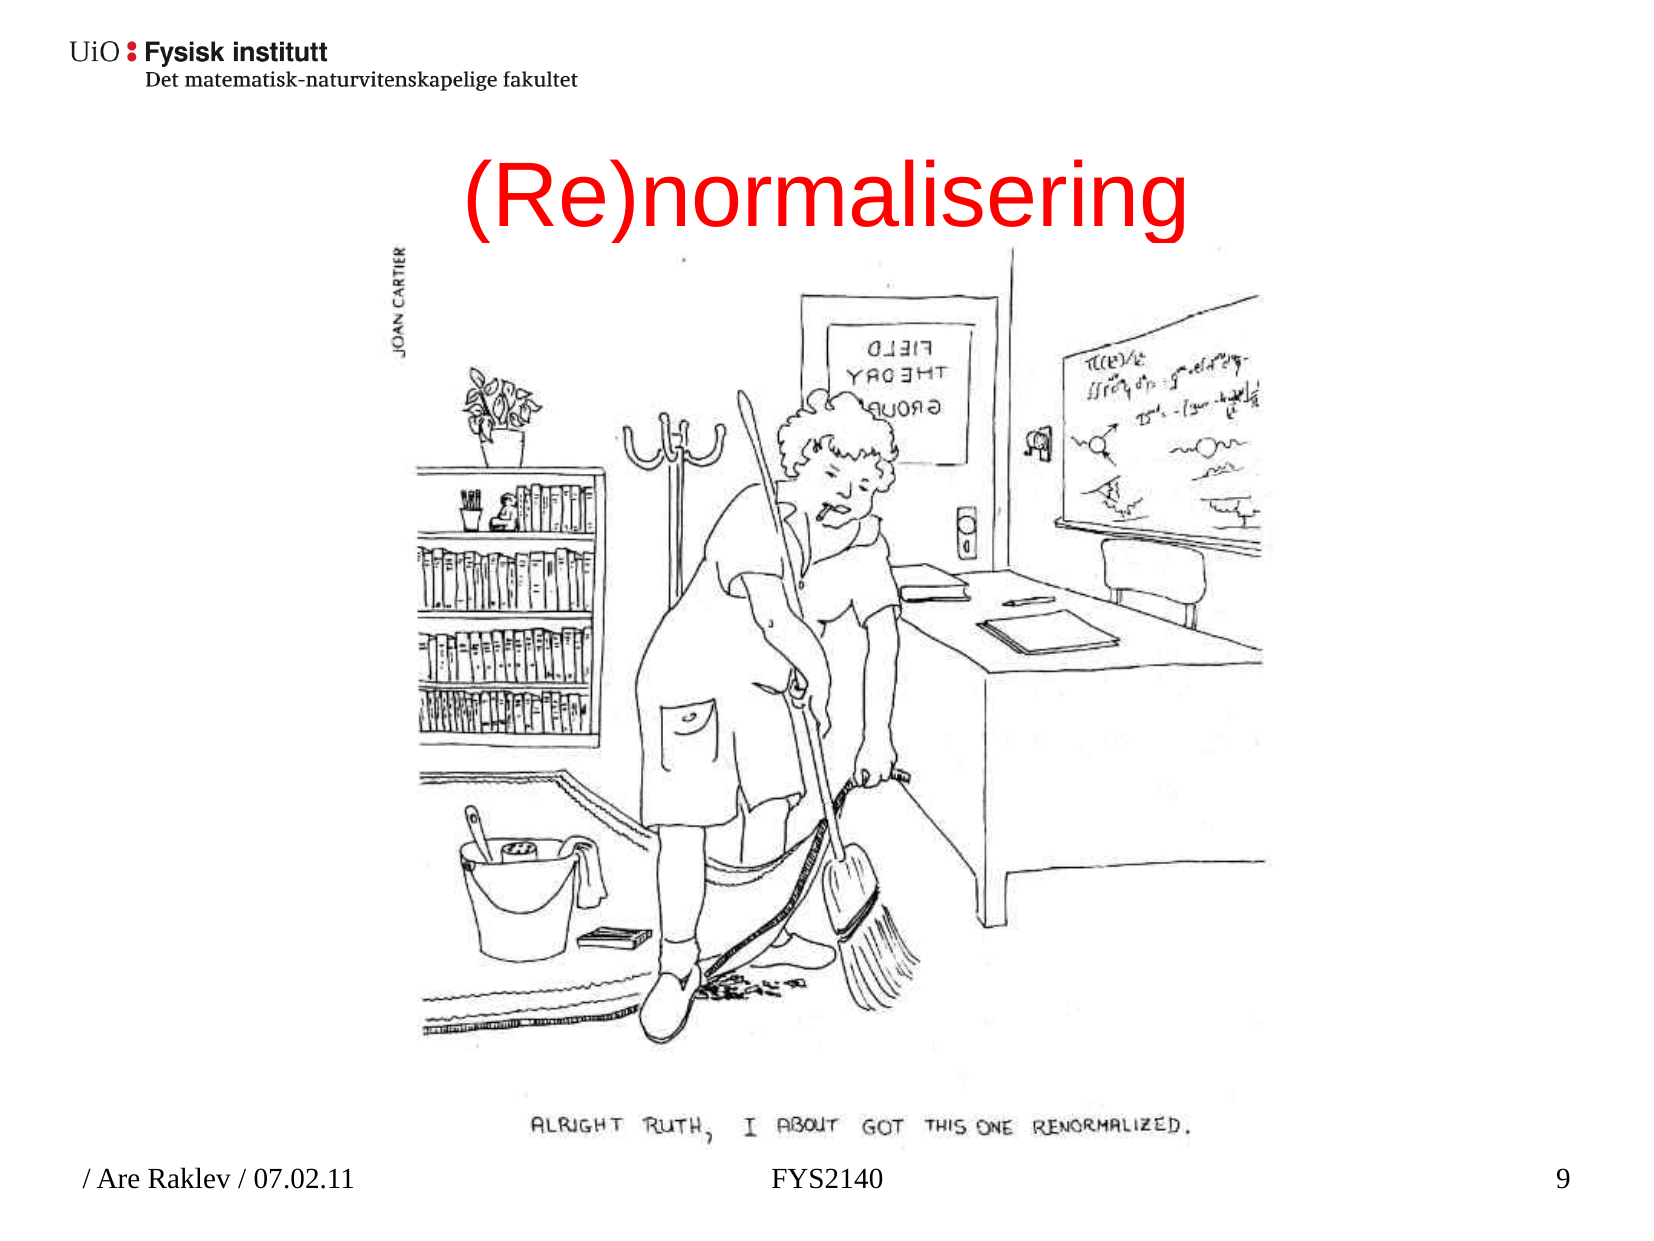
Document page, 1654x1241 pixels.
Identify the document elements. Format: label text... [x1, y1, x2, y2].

title (Re)normalisering [82, 90, 1571, 298]
picture [381, 243, 1273, 1163]
picture [68, 37, 581, 93]
